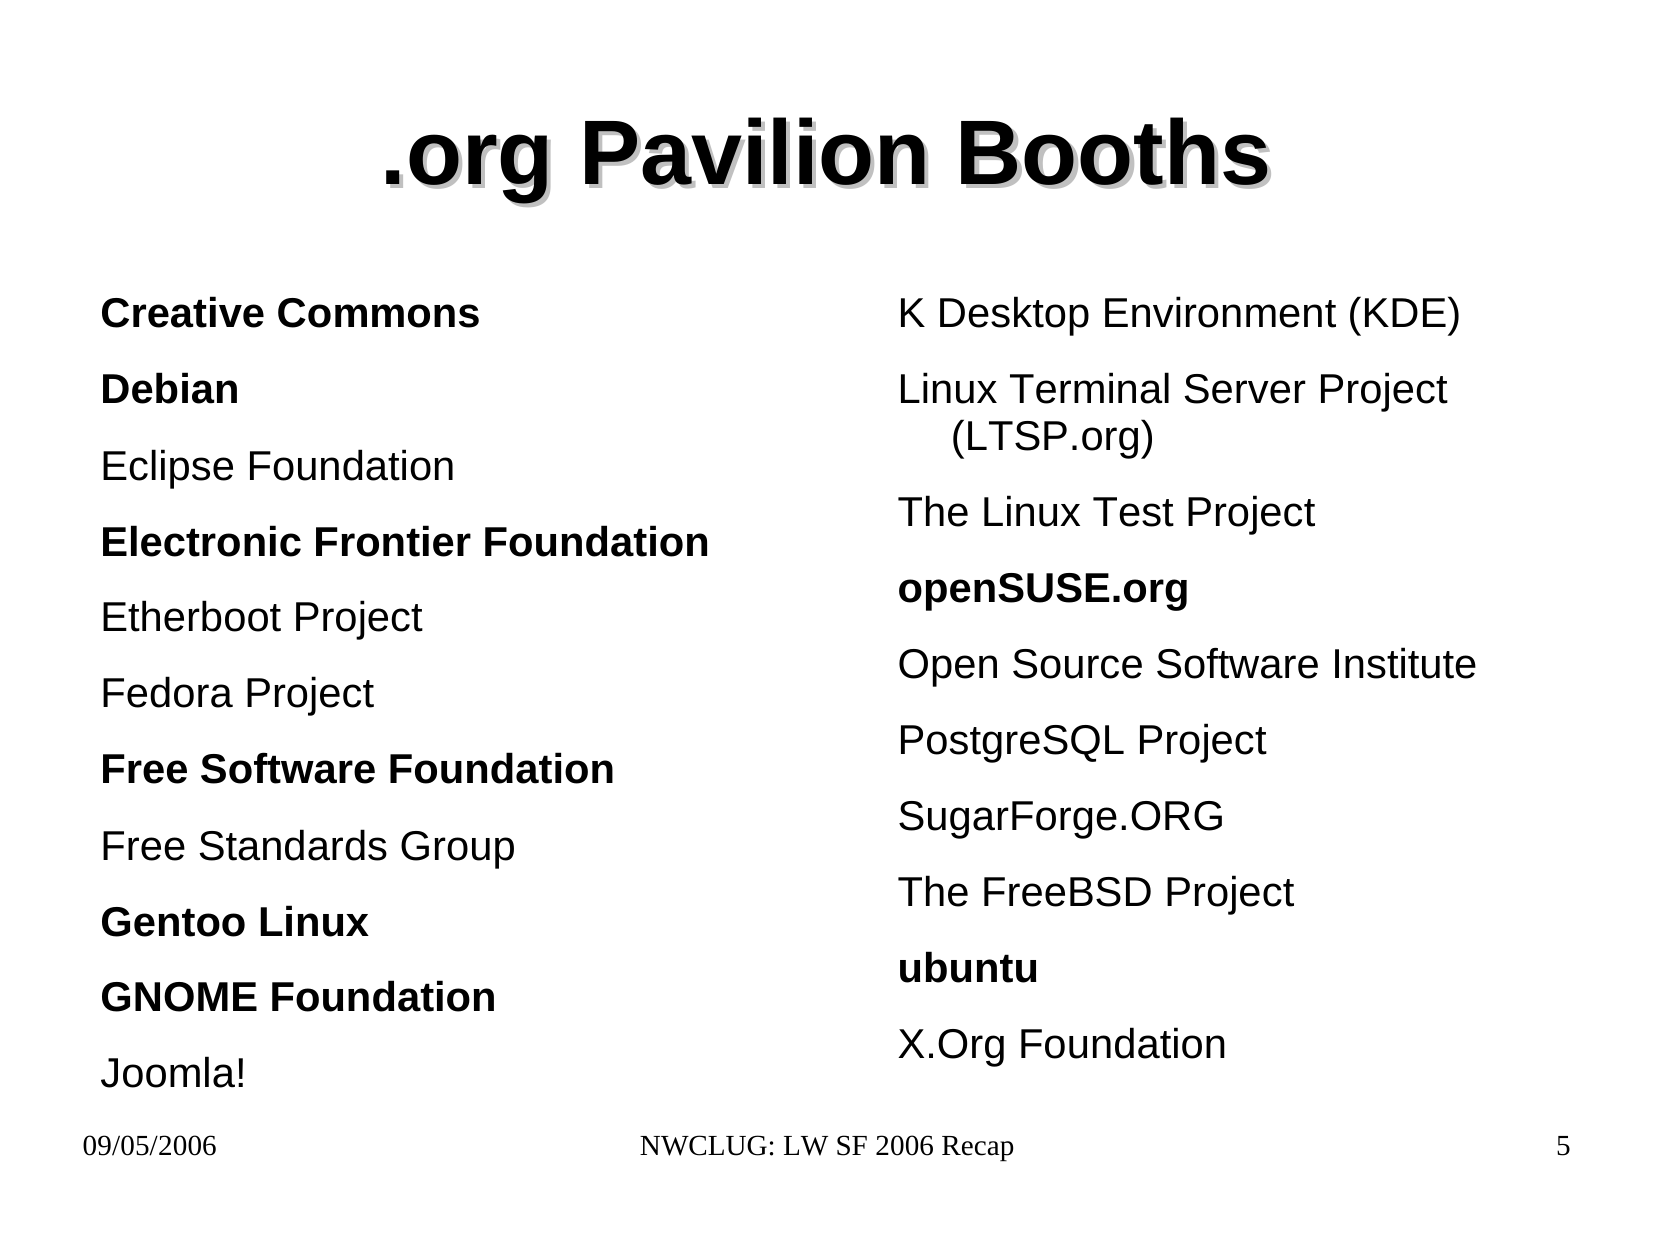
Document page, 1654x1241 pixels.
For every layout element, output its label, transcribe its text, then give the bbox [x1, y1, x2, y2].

list K Desktop Environment (KDE) Linux Terminal Server Project (LTSP.org) The Linux Test Project openSUSE.org Open Source Software Institute PostgreSQL Project SugarForge.ORG The FreeBSD Project ubuntu X.Org Foundation [879, 290, 1585, 1174]
title .org Pavilion Booths [82, 49, 1571, 257]
list Creative Commons Debian Eclipse Foundation Electronic Frontier Foundation Etherboot Project Fedora Project Free Software Foundation Free Standards Group Gentoo Linux GNOME Foundation Joomla! [82, 290, 788, 1174]
